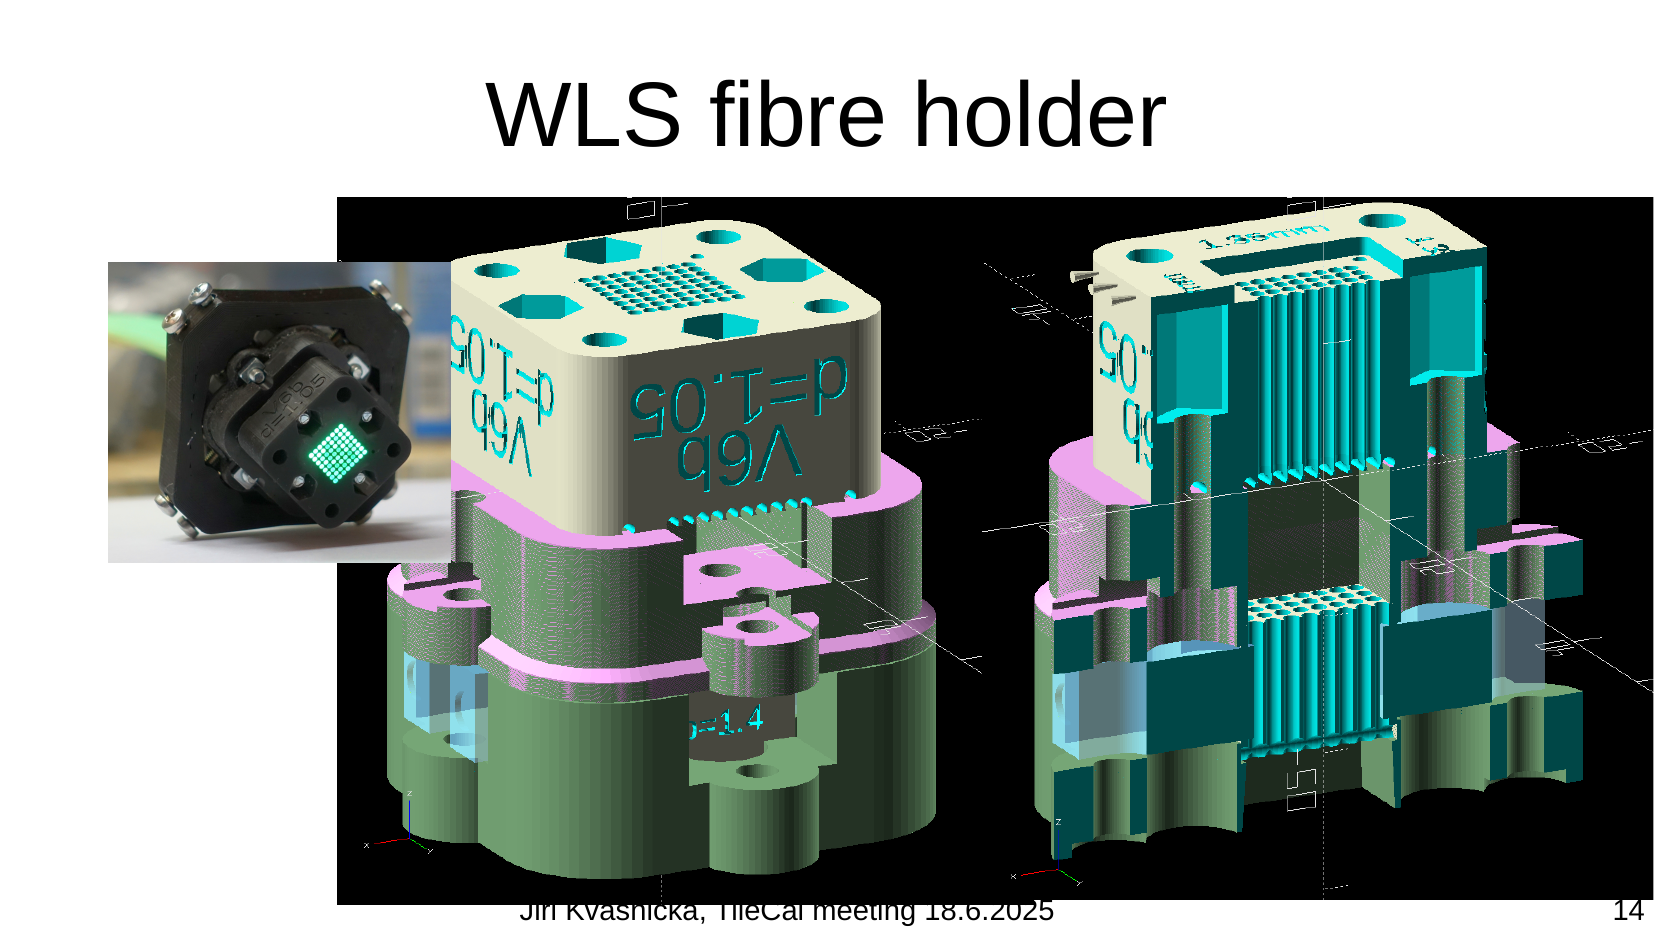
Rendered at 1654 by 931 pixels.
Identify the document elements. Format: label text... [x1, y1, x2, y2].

picture [108, 197, 1654, 905]
title WLS fibre holder [82, 37, 1571, 193]
